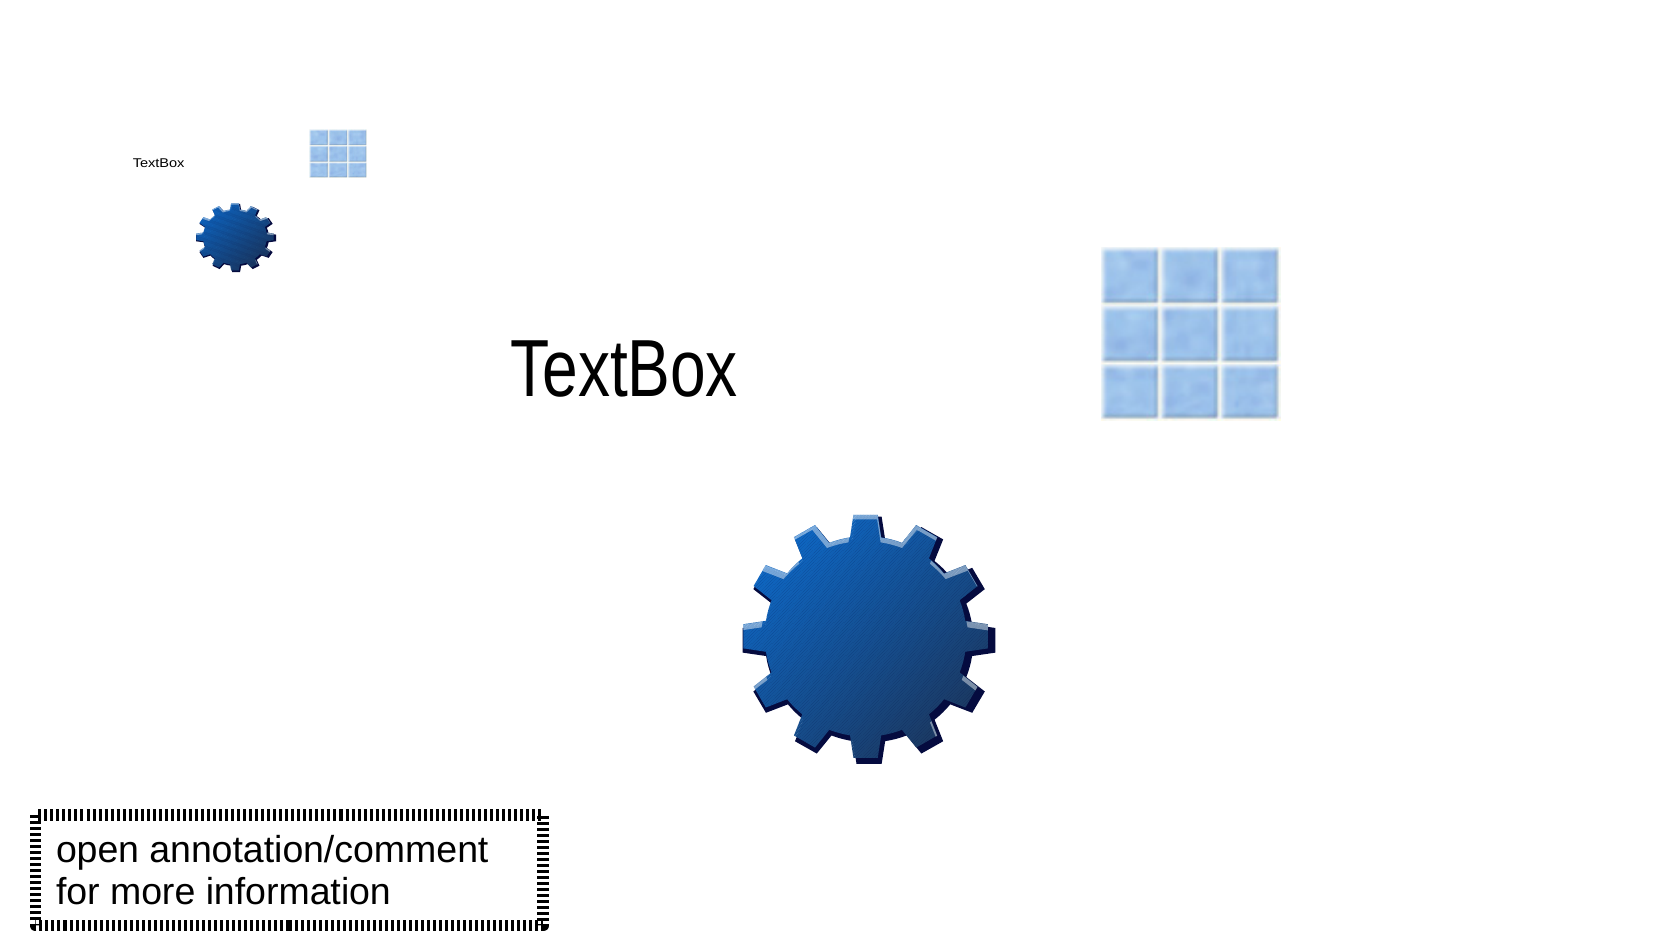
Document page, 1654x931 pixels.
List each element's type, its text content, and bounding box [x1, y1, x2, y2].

picture [729, 503, 1014, 780]
text_box TextBox [118, 148, 200, 178]
text_box TextBox [496, 315, 754, 421]
picture [191, 200, 282, 277]
text_box open annotation/comment for more information [35, 814, 544, 926]
picture [1101, 247, 1281, 421]
picture [309, 129, 367, 178]
